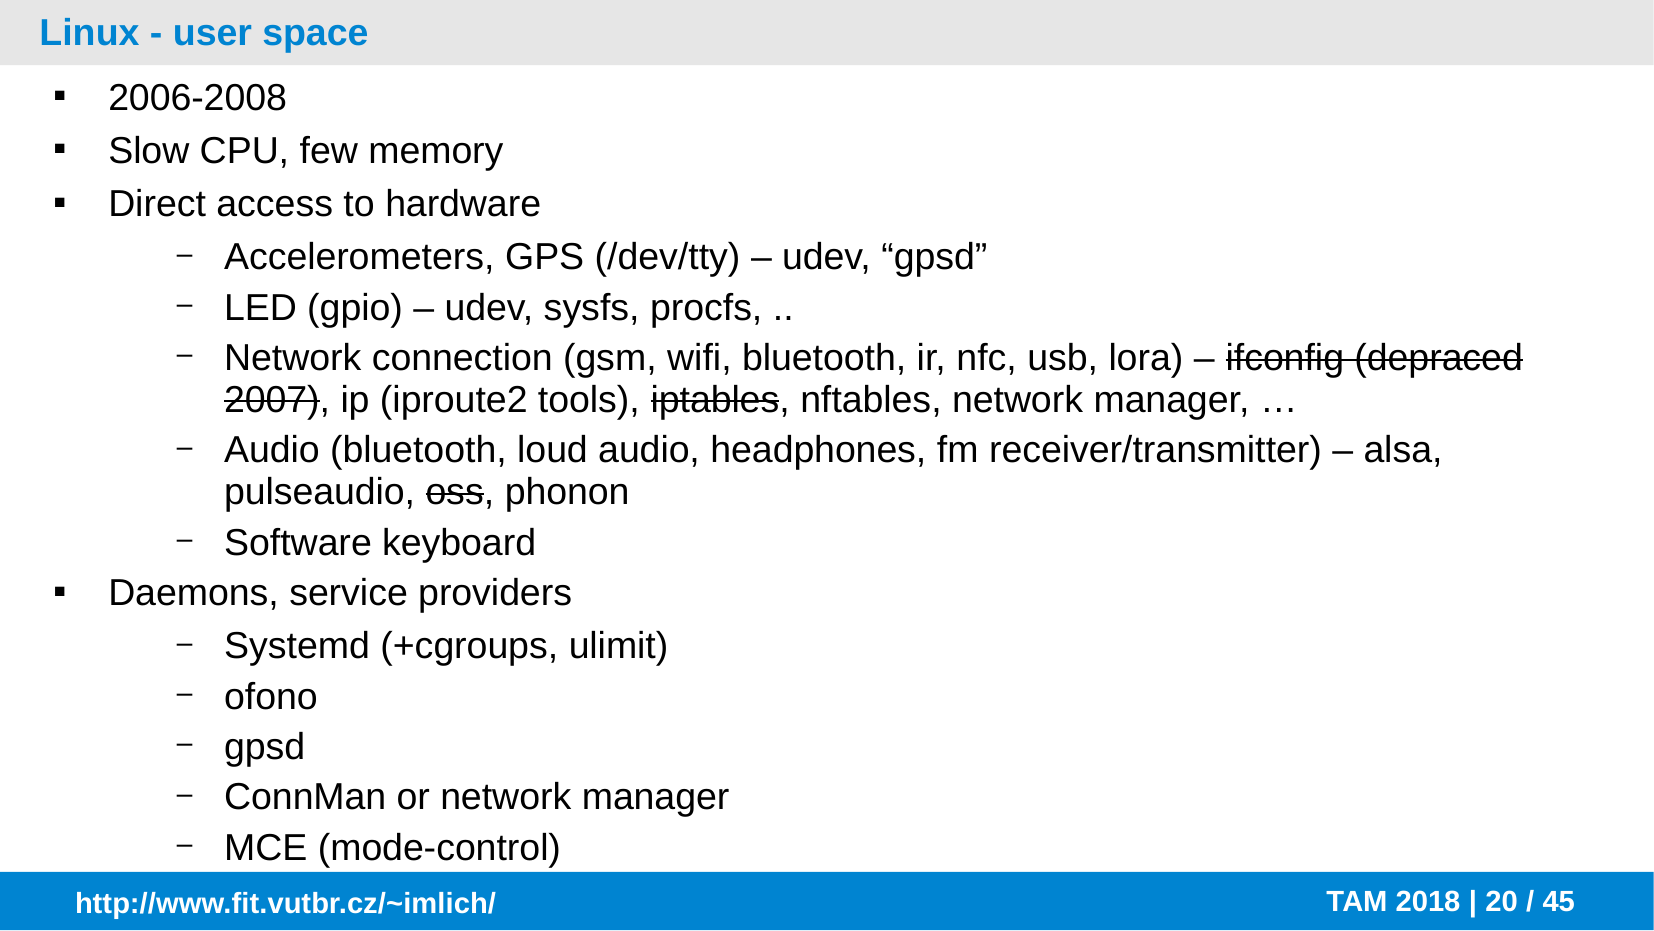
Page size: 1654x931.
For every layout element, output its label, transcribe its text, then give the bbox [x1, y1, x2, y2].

title Linux - user space [39, 4, 1615, 61]
list 2006-2008 Slow CPU, few memory Direct access to hardware Accelerometers, GPS (/dev/tty) – udev, “gpsd” LED (gpio) – udev, sysfs, procfs, .. Network connection (gsm, wifi, bluetooth, ir, nfc, usb, lora) – ifconfig (depraced 2007), ip (iproute2 tools), iptables, nftables, network manager, … Audio (bluetooth, loud audio, headphones, fm receiver/transmitter) – alsa, pulseaudio, oss, phonon Software keyboard Daemons, service providers Systemd (+cgroups, ulimit) ofono gpsd ConnMan or network manager MCE (mode-control) [37, 76, 1613, 869]
